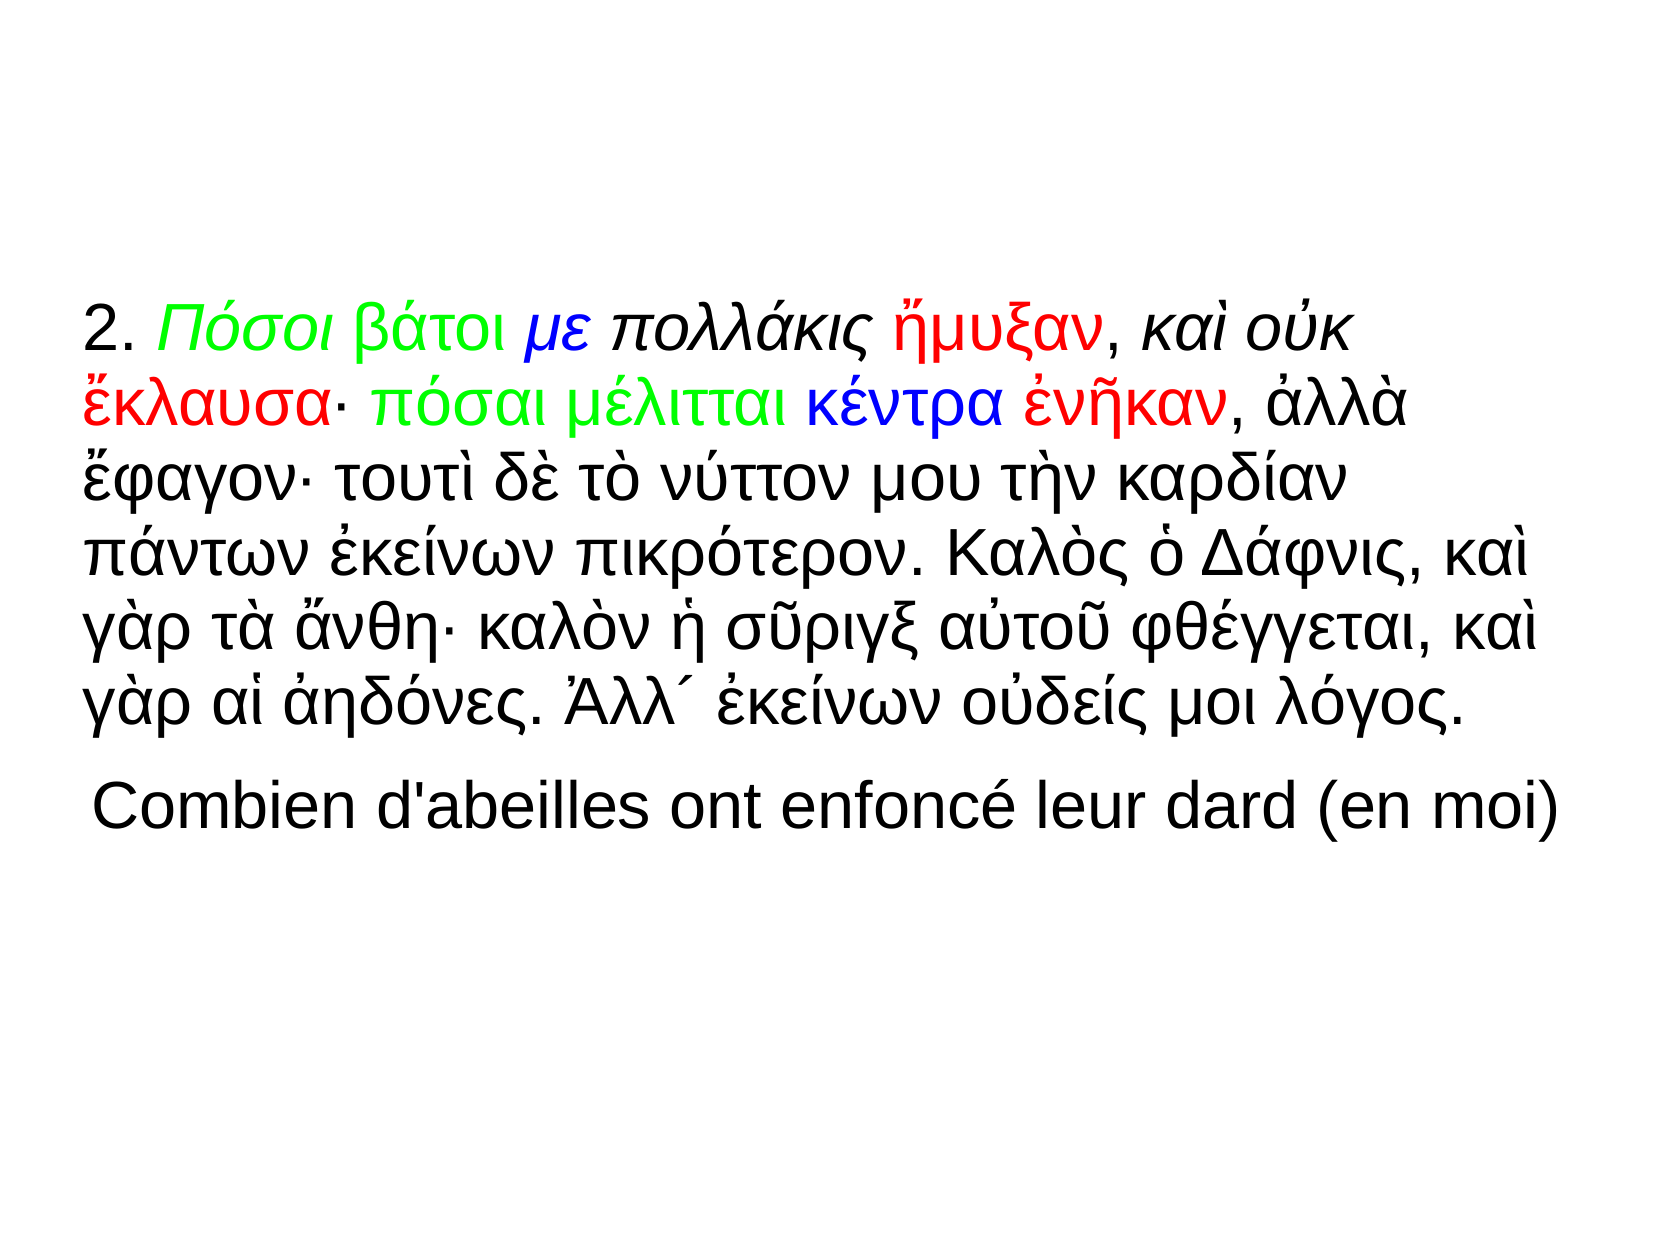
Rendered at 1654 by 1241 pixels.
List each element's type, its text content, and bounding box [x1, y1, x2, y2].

list 2. Πόσοι βάτοι με πολλάκις ἤμυξαν, καὶ οὐκ ἔκλαυσα· πόσαι μέλιτται κέντρα ἐνῆκαν, ἀλλὰ ἔφαγον· τουτὶ δὲ τὸ νύττον μου τὴν καρδίαν πάντων ἐκείνων πικρότερον. Καλὸς ὁ Δάφνις, καὶ γὰρ τὰ ἄνθη· καλὸν ἡ σῦριγξ αὐτοῦ φθέγγεται, καὶ γὰρ αἱ ἀηδόνες. Ἀλλ´ ἐκείνων οὐδείς μοι λόγος. Combien d'abeilles ont enfoncé leur dard (en moi) [82, 290, 1571, 1109]
